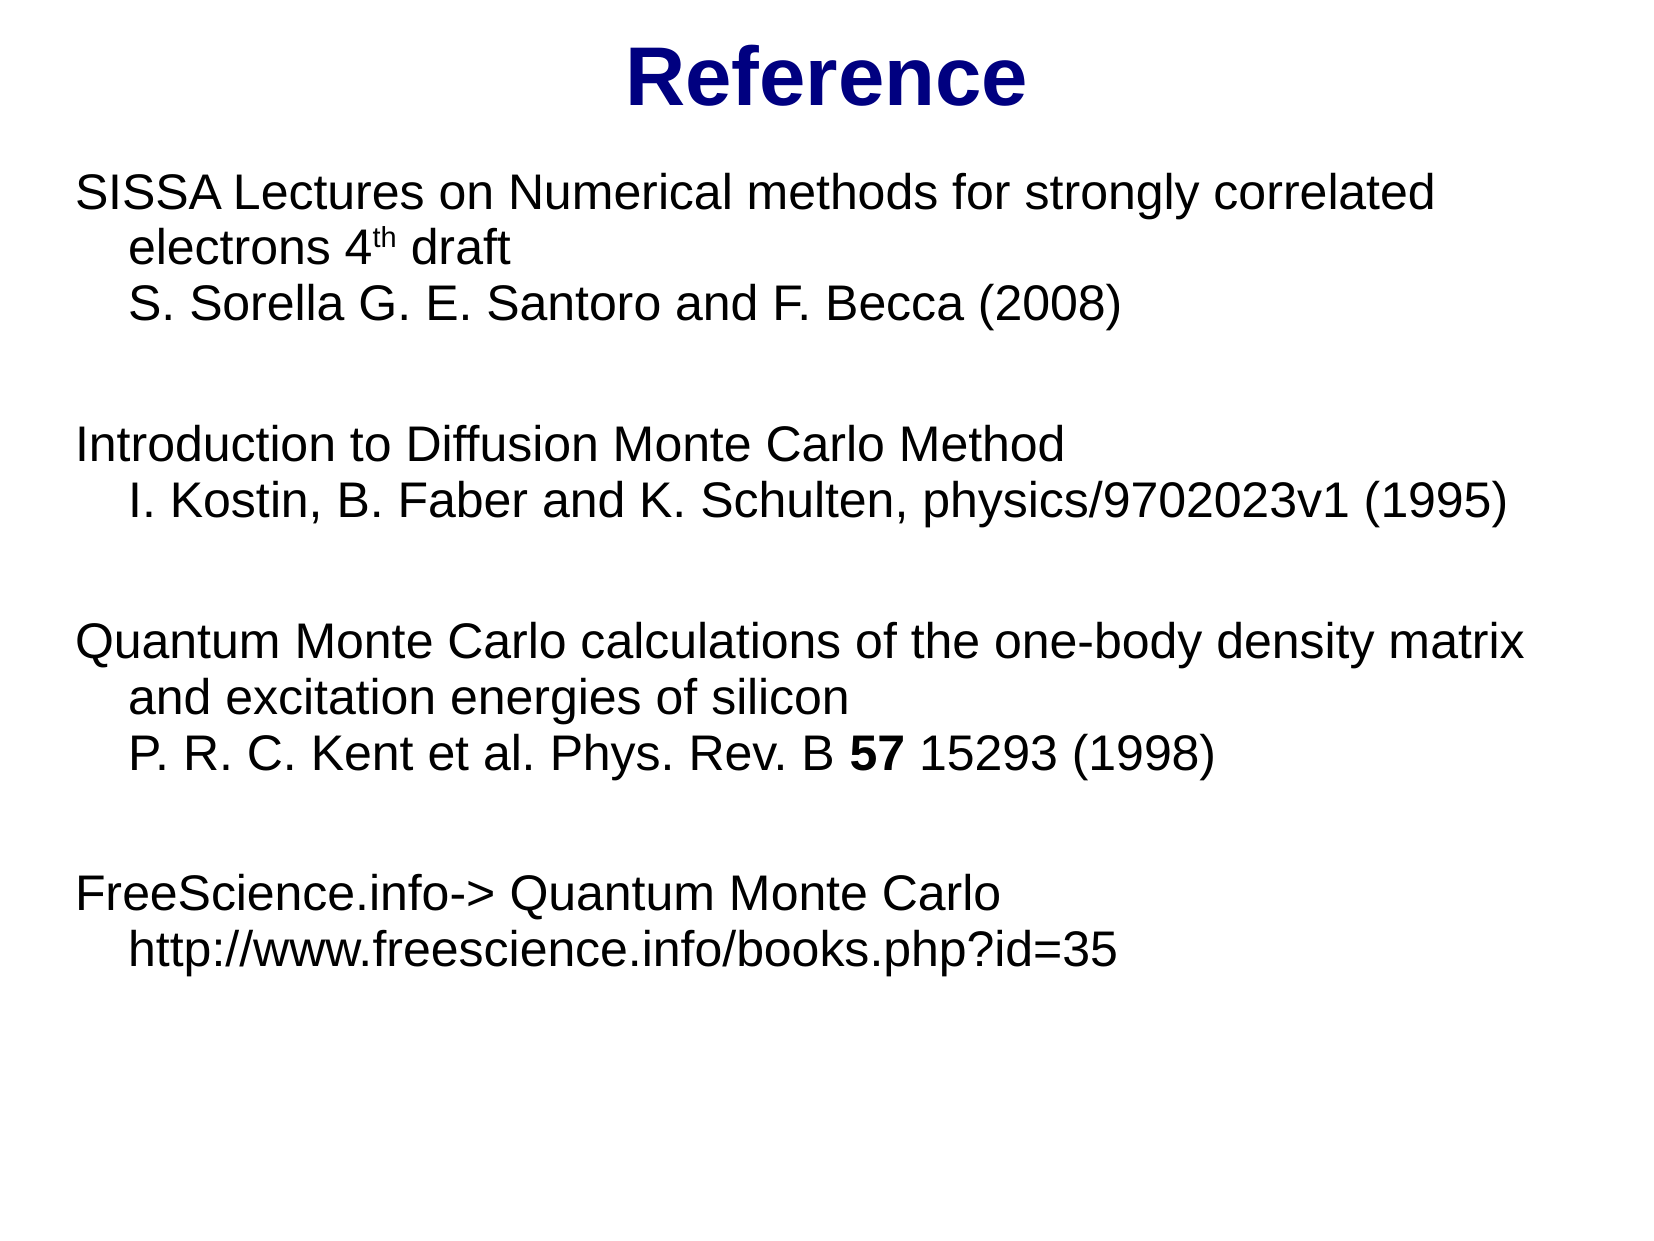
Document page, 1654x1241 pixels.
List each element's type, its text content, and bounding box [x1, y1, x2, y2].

list SISSA Lectures on Numerical methods for strongly correlated electrons 4th draft S. Sorella G. E. Santoro and F. Becca (2008) Introduction to Diffusion Monte Carlo Method I. Kostin, B. Faber and K. Schulten, physics/9702023v1 (1995) Quantum Monte Carlo calculations of the one-body density matrix and excitation energies of silicon P. R. C. Kent et al. Phys. Rev. B 57 15293 (1998) FreeScience.info-> Quantum Monte Carlo http://www.freescience.info/books.php?id=35 [57, 163, 1595, 1054]
title Reference [82, 0, 1571, 163]
